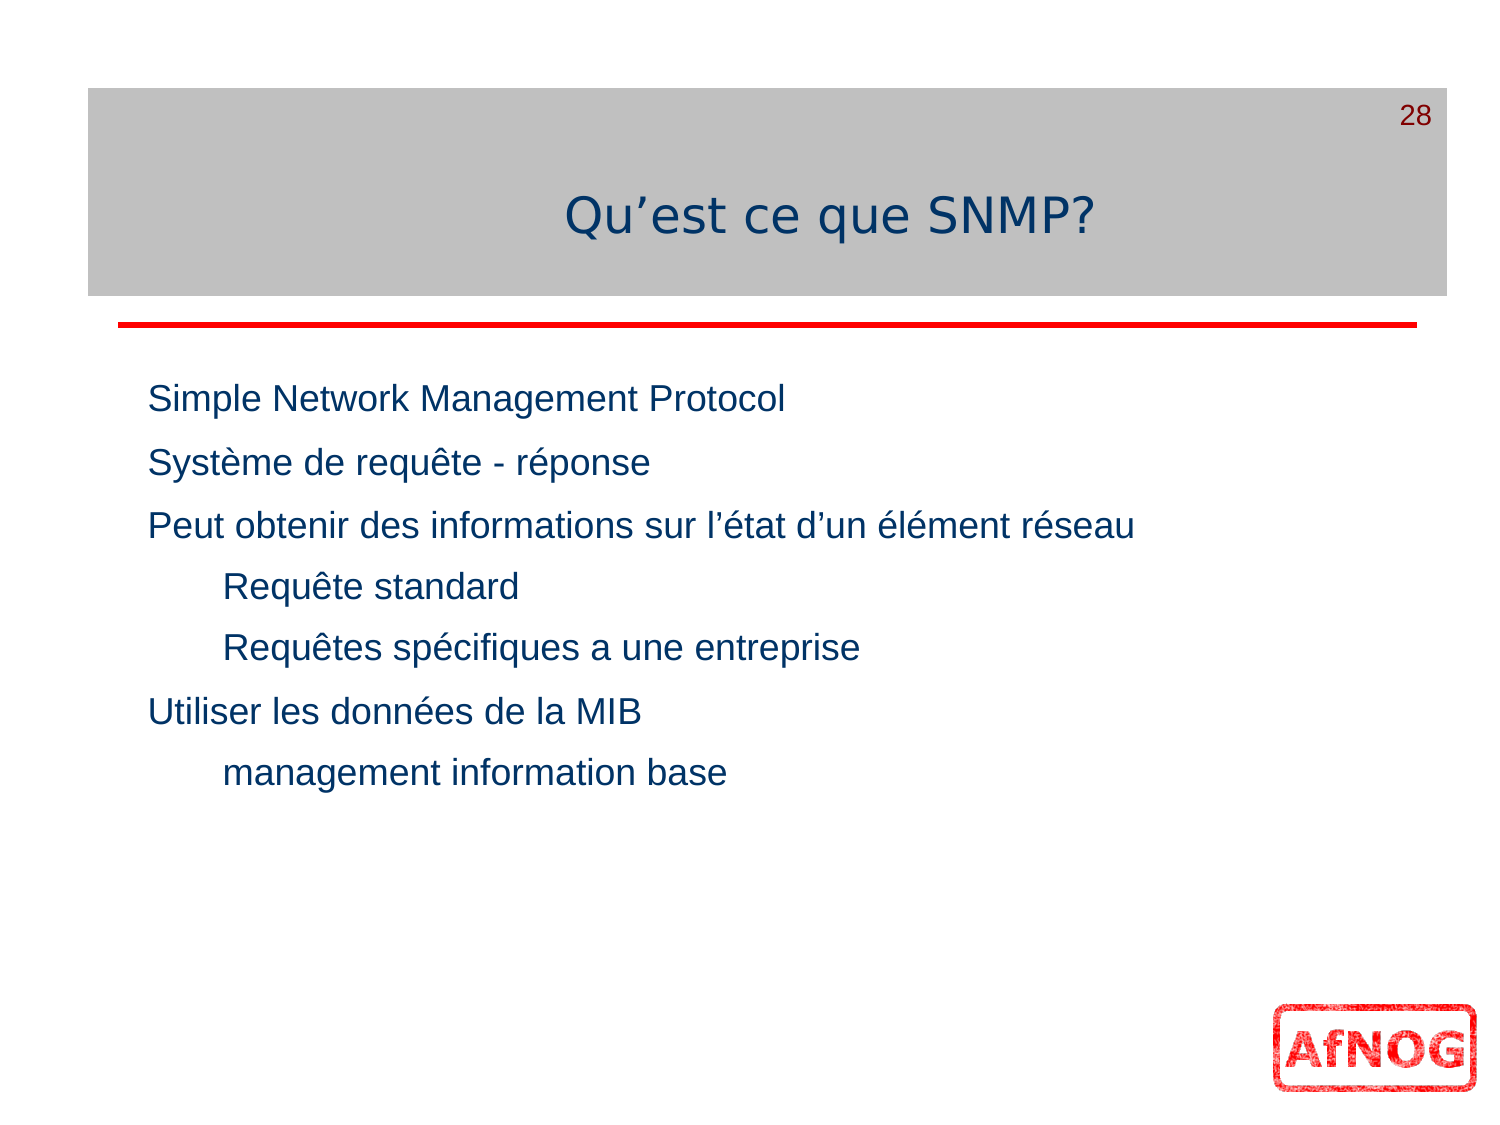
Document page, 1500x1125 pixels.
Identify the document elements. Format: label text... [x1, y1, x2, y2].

title Qu’est ce que SNMP? [225, 149, 1437, 251]
list Simple Network Management Protocol Système de requête - réponse Peut obtenir des informations sur l’état d’un élément réseau Requête standard Requêtes spécifiques a une entreprise Utiliser les données de la MIB management information base [132, 363, 1439, 1001]
picture [1273, 1003, 1477, 1092]
